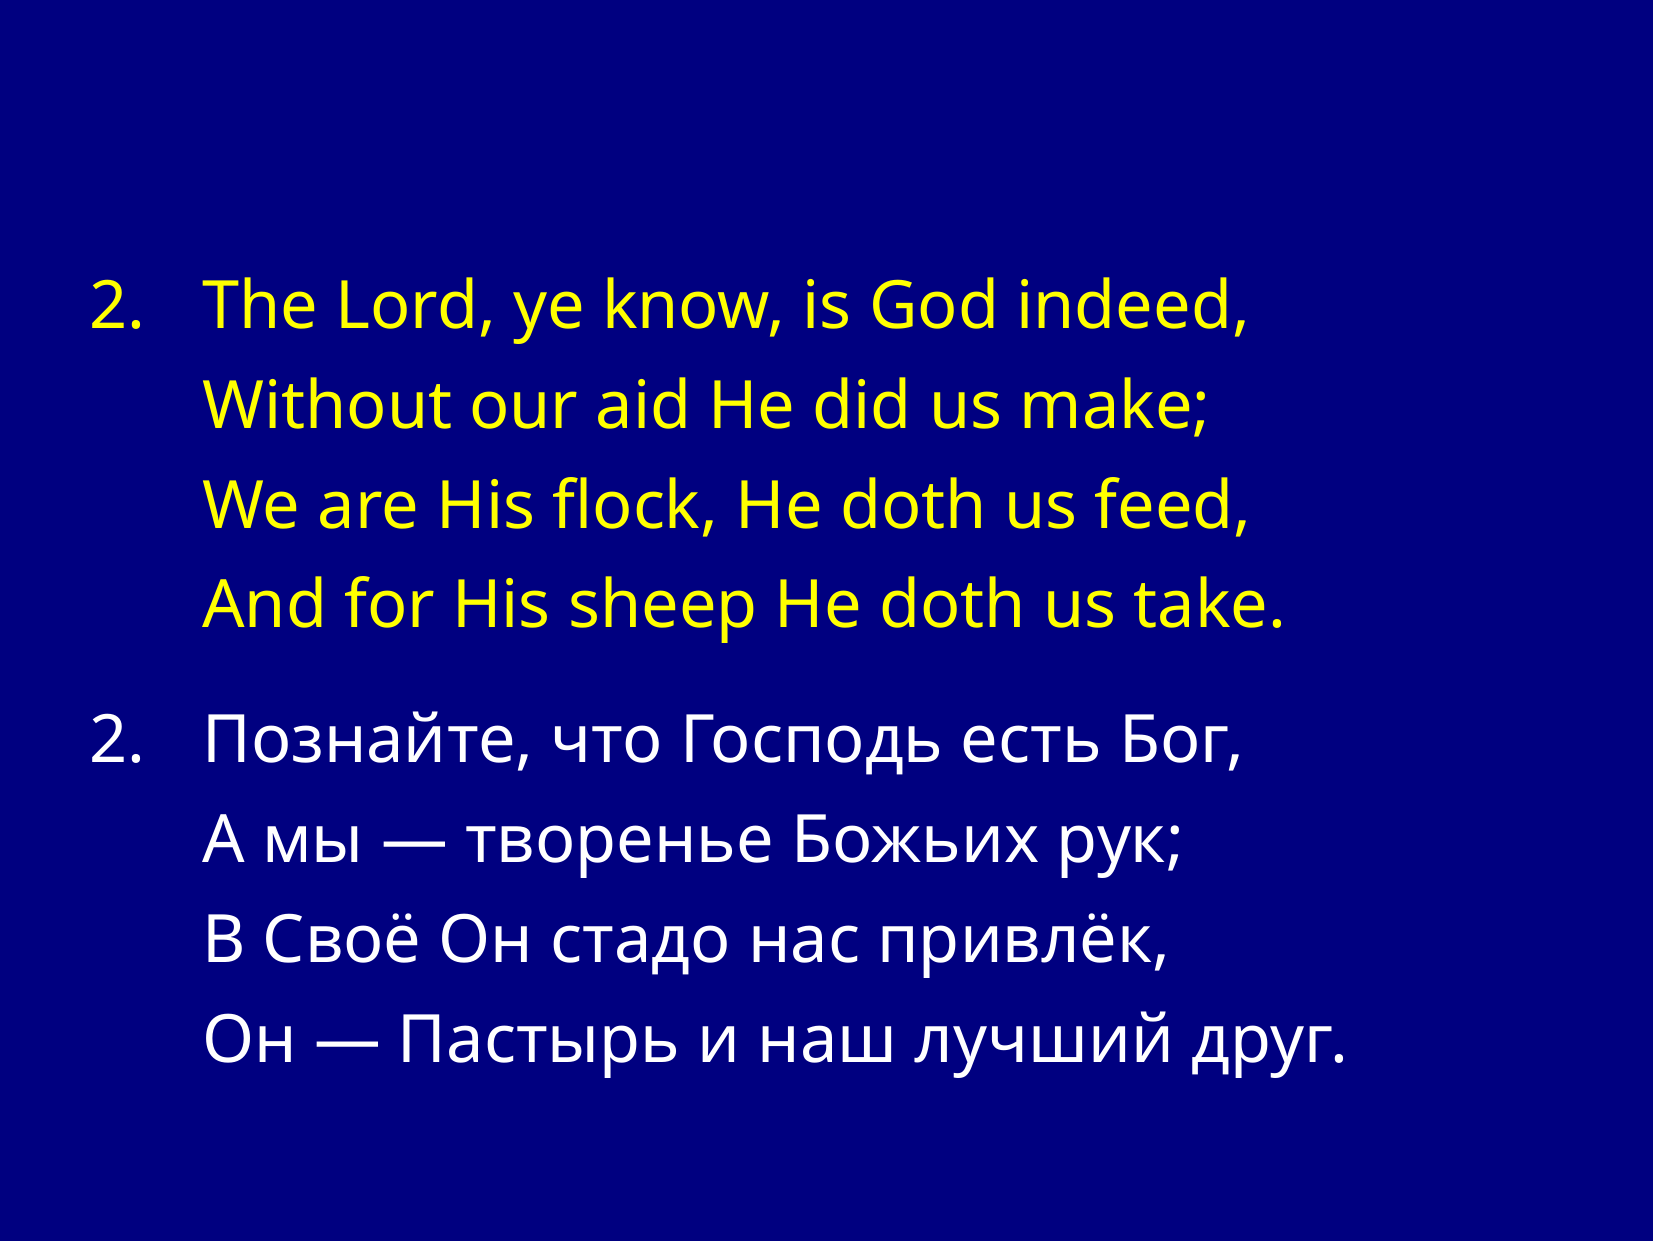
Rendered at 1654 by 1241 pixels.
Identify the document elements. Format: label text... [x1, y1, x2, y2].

text_box 2. The Lord, ye know, is God indeed, Without our aid He did us make; We are His flock, He doth us feed, And for His sheep He doth us take. [75, 150, 1653, 638]
text_box 2. Познайте, что Господь есть Бог, А мы — творенье Божьих рук; В Своё Он стадо нас привлёк, Он — Пастырь и наш лучший друг. [75, 675, 1576, 1163]
